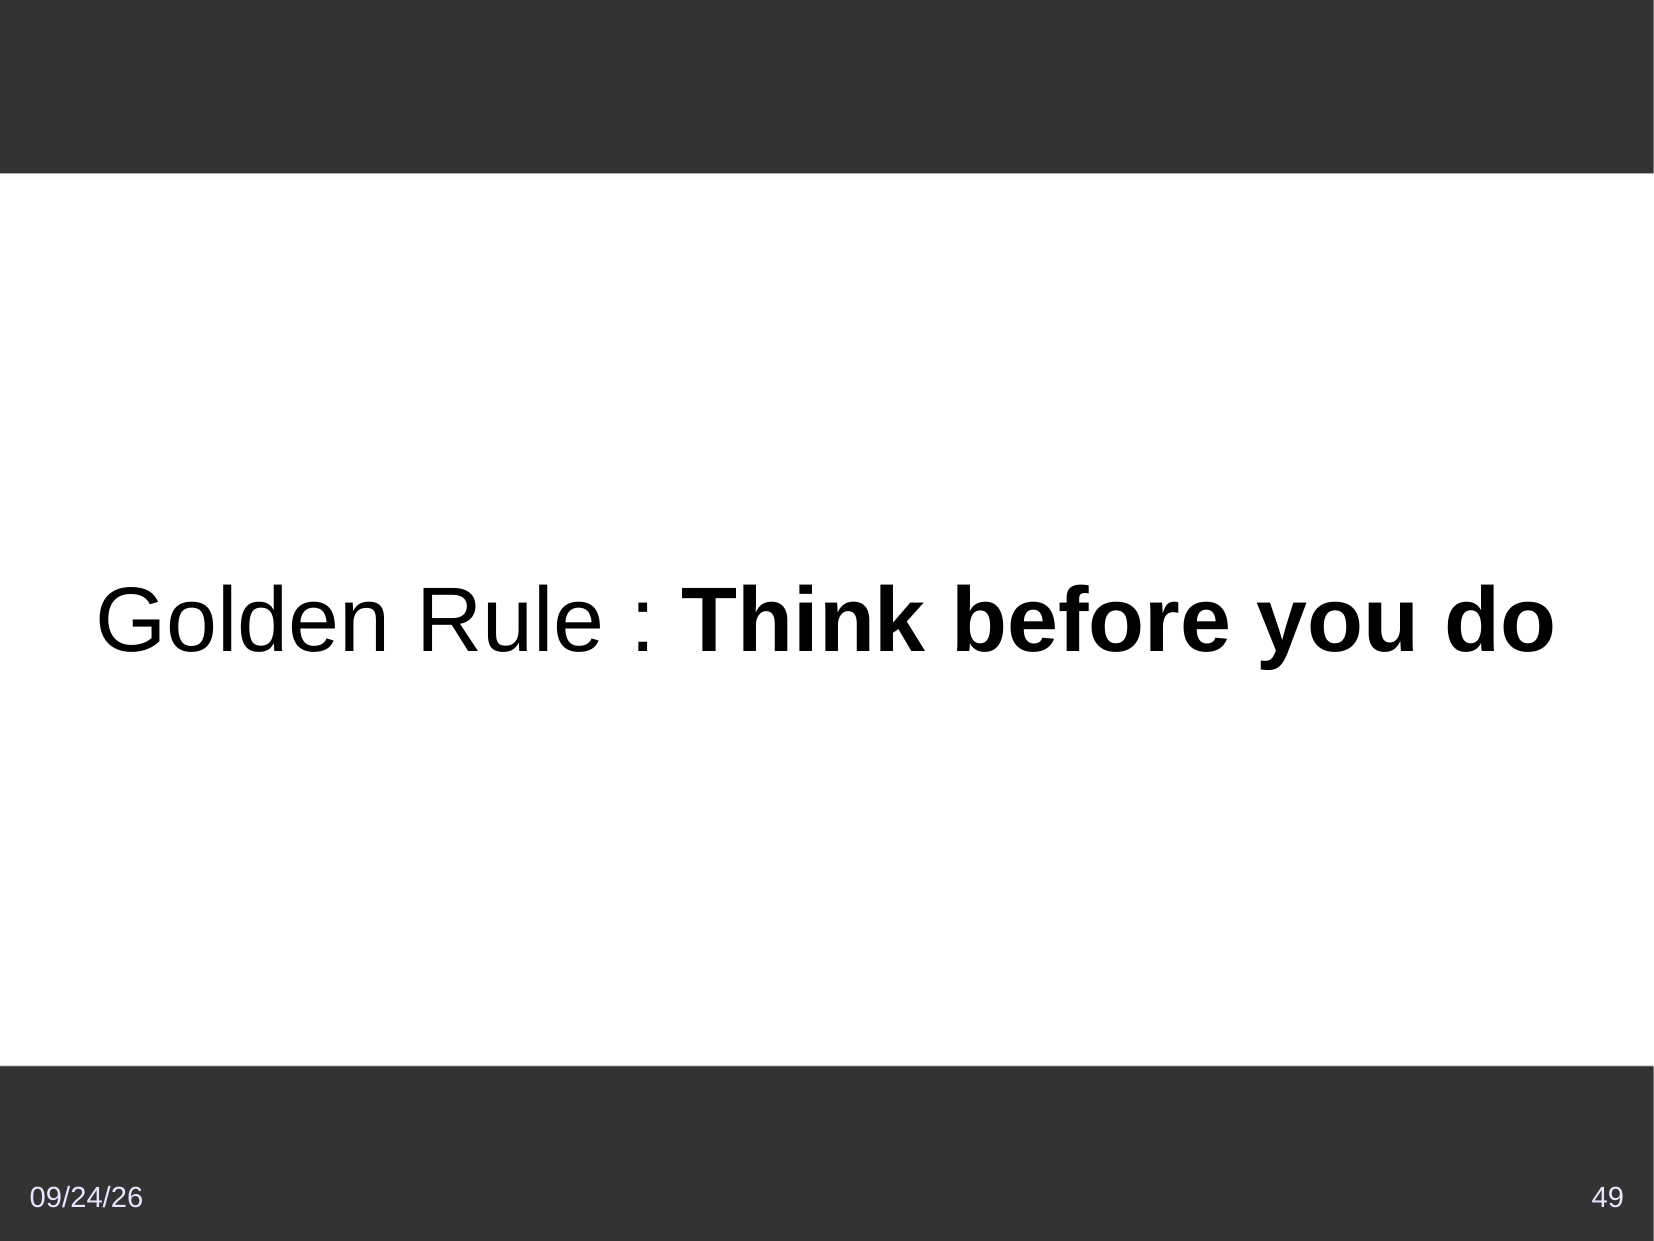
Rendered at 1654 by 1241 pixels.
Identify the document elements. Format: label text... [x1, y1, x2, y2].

subtitle Golden Rule : Think before you do [29, 214, 1625, 1027]
picture [0, 0, 1654, 1241]
